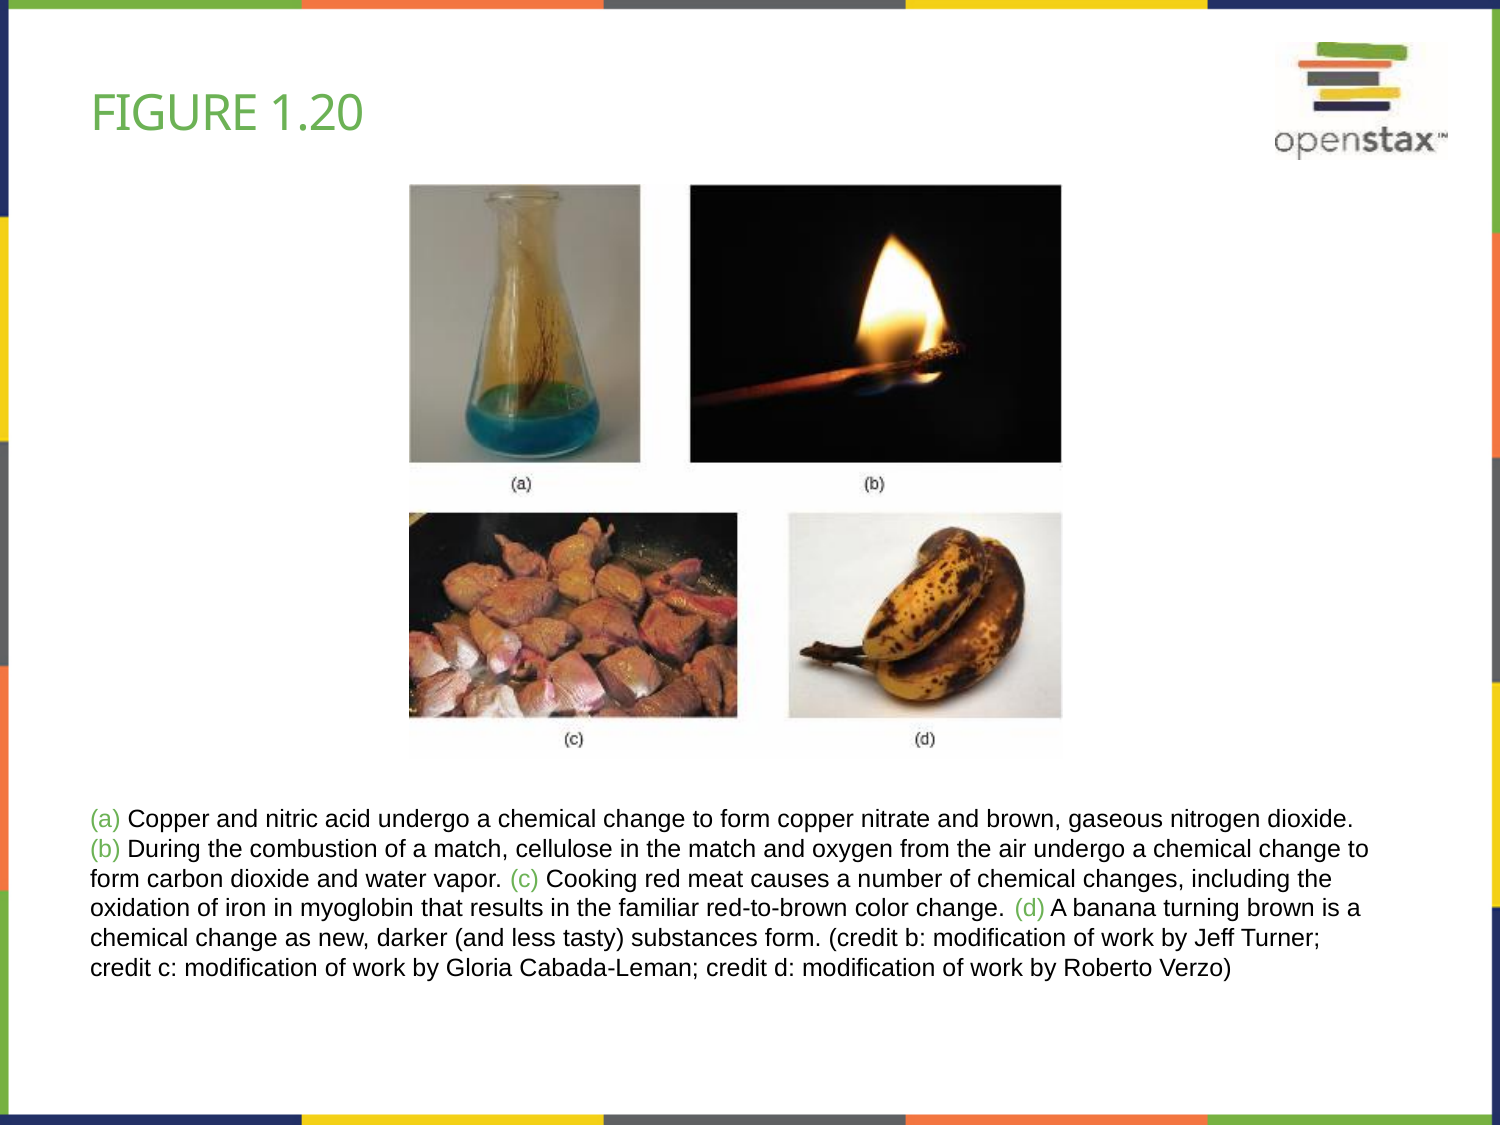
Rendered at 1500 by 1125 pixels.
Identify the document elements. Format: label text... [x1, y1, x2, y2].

picture [0, 0, 1500, 1125]
title Figure 1.20 [75, 39, 1398, 148]
list (a) Copper and nitric acid undergo a chemical change to form copper nitrate and brown, gaseous nitrogen dioxide. (b) During the combustion of a match, cellulose in the match and oxygen from the air undergo a chemical change to form carbon dioxide and water vapor. (c) Cooking red meat causes a number of chemical changes, including the oxidation of iron in myoglobin that results in the familiar red-to-brown color change. (d) A banana turning brown is a chemical change as new, darker (and less tasty) substances form. (credit b: modification of work by Jeff Turner; credit c: modification of work by Gloria Cabada-Leman; credit d: modification of work by Roberto Verzo) [75, 794, 1398, 986]
